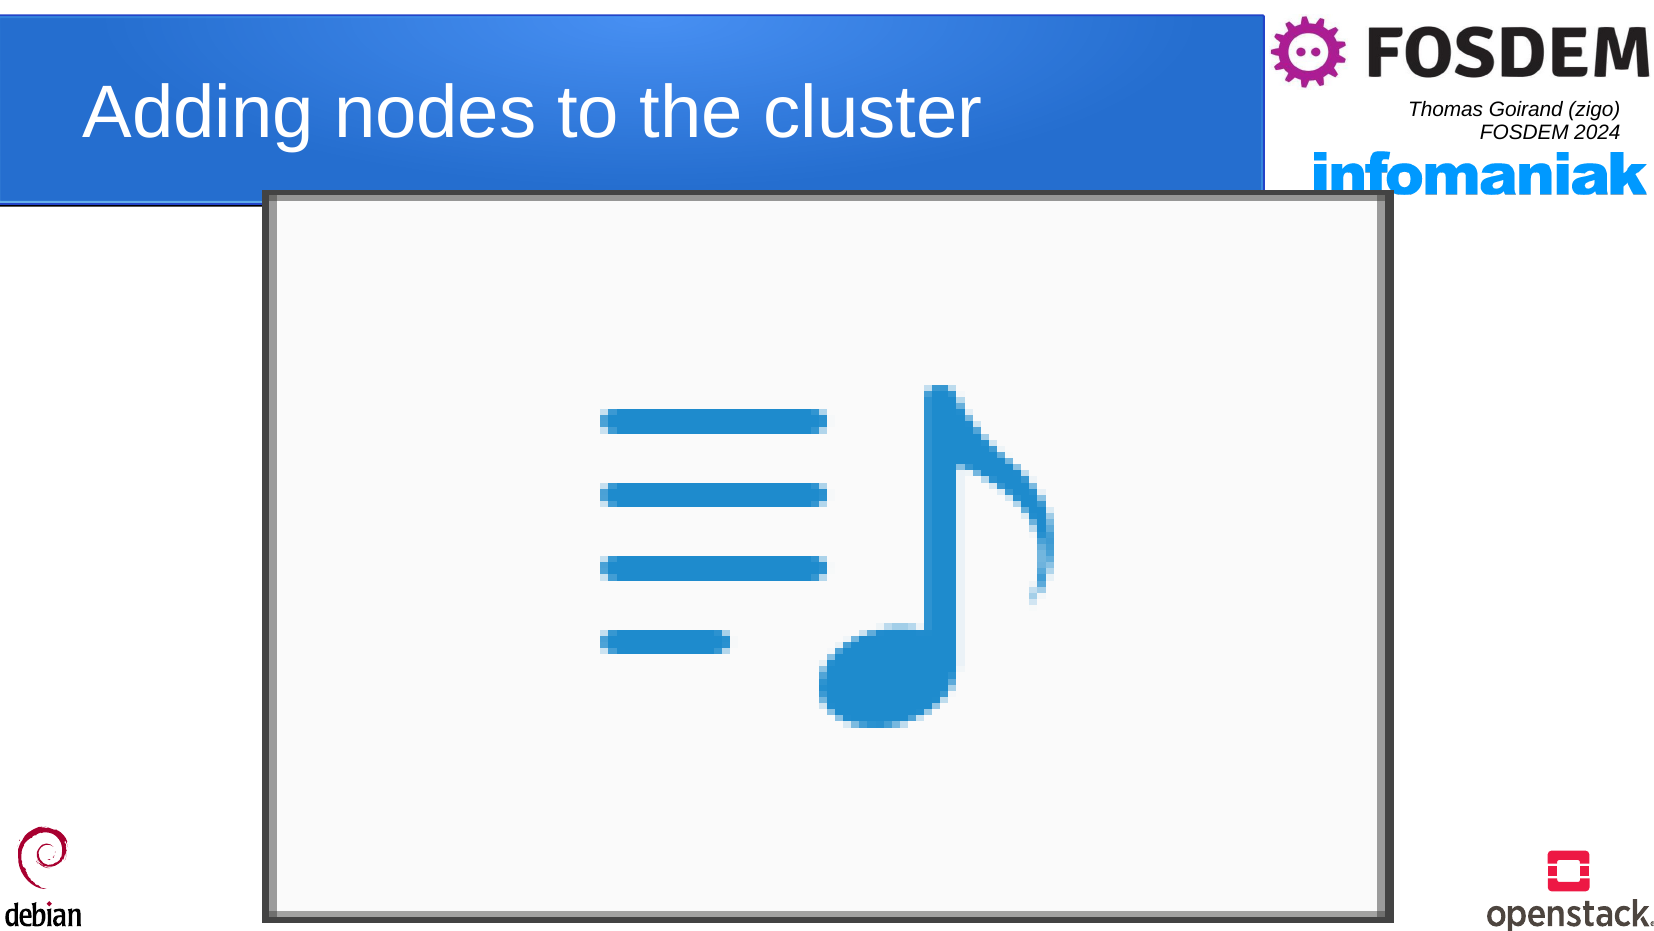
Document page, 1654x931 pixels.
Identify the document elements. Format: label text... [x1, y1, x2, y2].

title Adding nodes to the cluster [82, 35, 1235, 189]
picture [1269, 14, 1651, 90]
text_box [260, 188, 1395, 924]
picture [1314, 151, 1647, 195]
